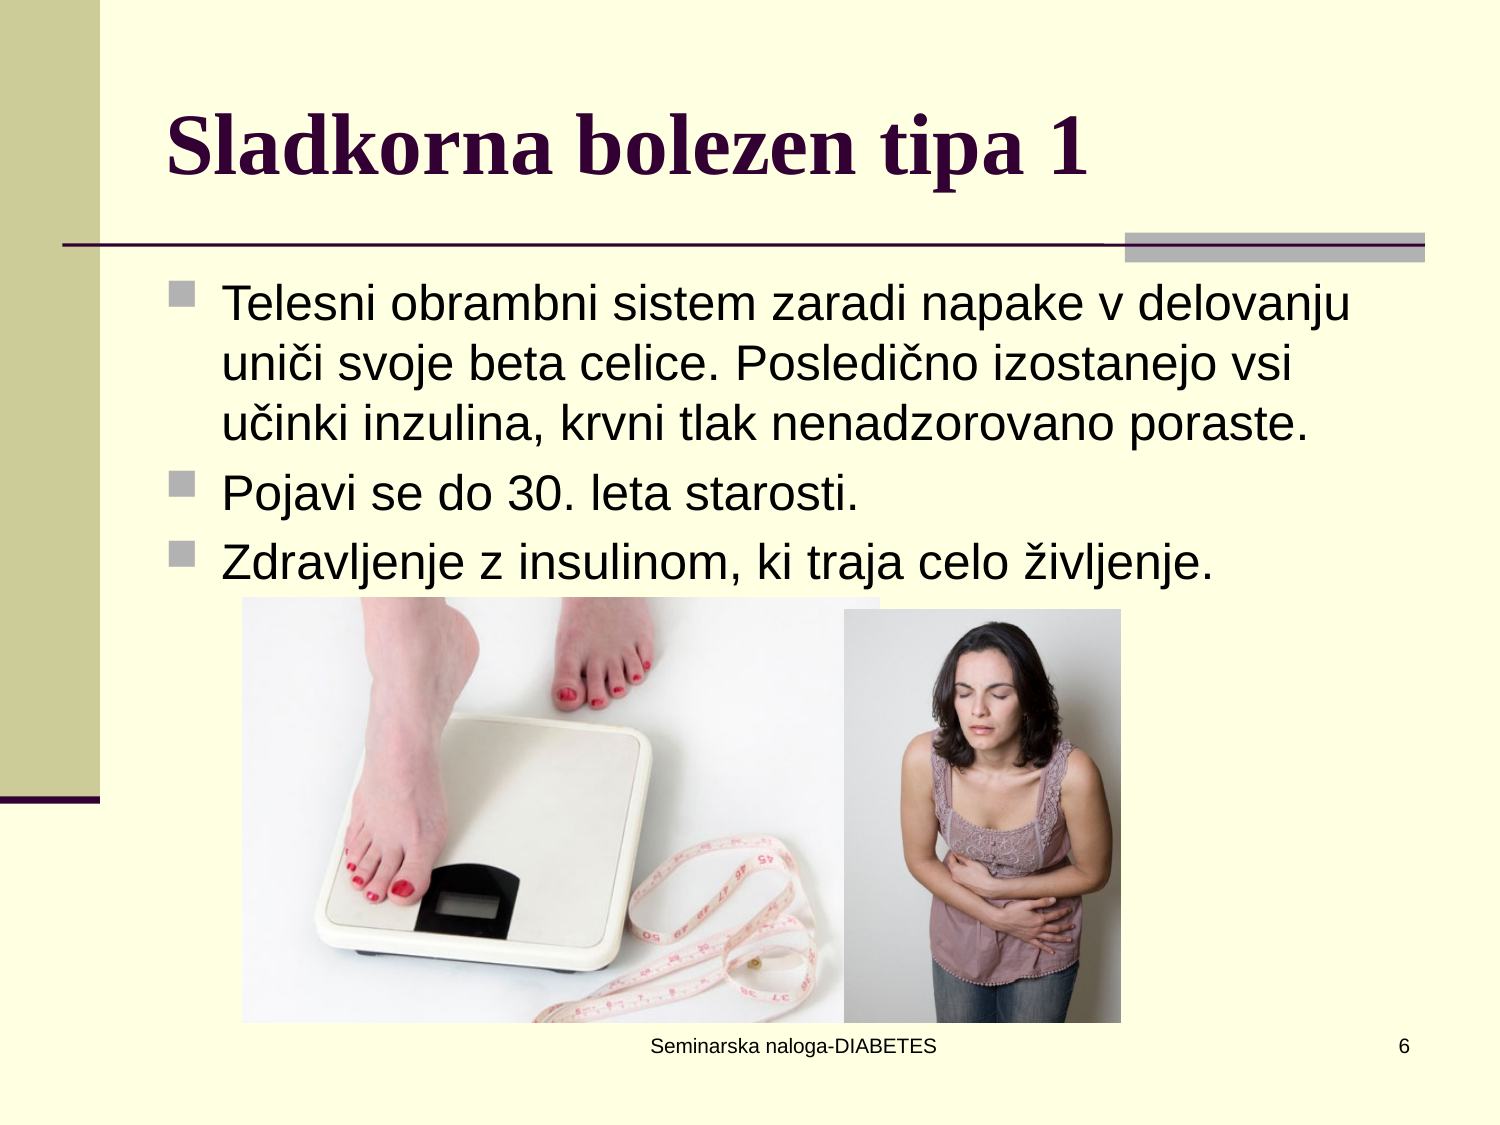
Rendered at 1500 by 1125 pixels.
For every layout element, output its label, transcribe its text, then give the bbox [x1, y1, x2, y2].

slide_number <number> [1112, 1025, 1425, 1100]
list Telesni obrambni sistem zaradi napake v delovanju uniči svoje beta celice. Posledično izostanejo vsi učinki inzulina, krvni tlak nenadzorovano poraste. Pojavi se do 30. leta starosti. Zdravljenje z insulinom, ki traja celo življenje. [150, 262, 1425, 1006]
picture [242, 597, 1121, 1023]
title Sladkorna bolezen tipa 1 [150, 45, 1425, 234]
footer Seminarska naloga-DIABETES [549, 1025, 1038, 1100]
